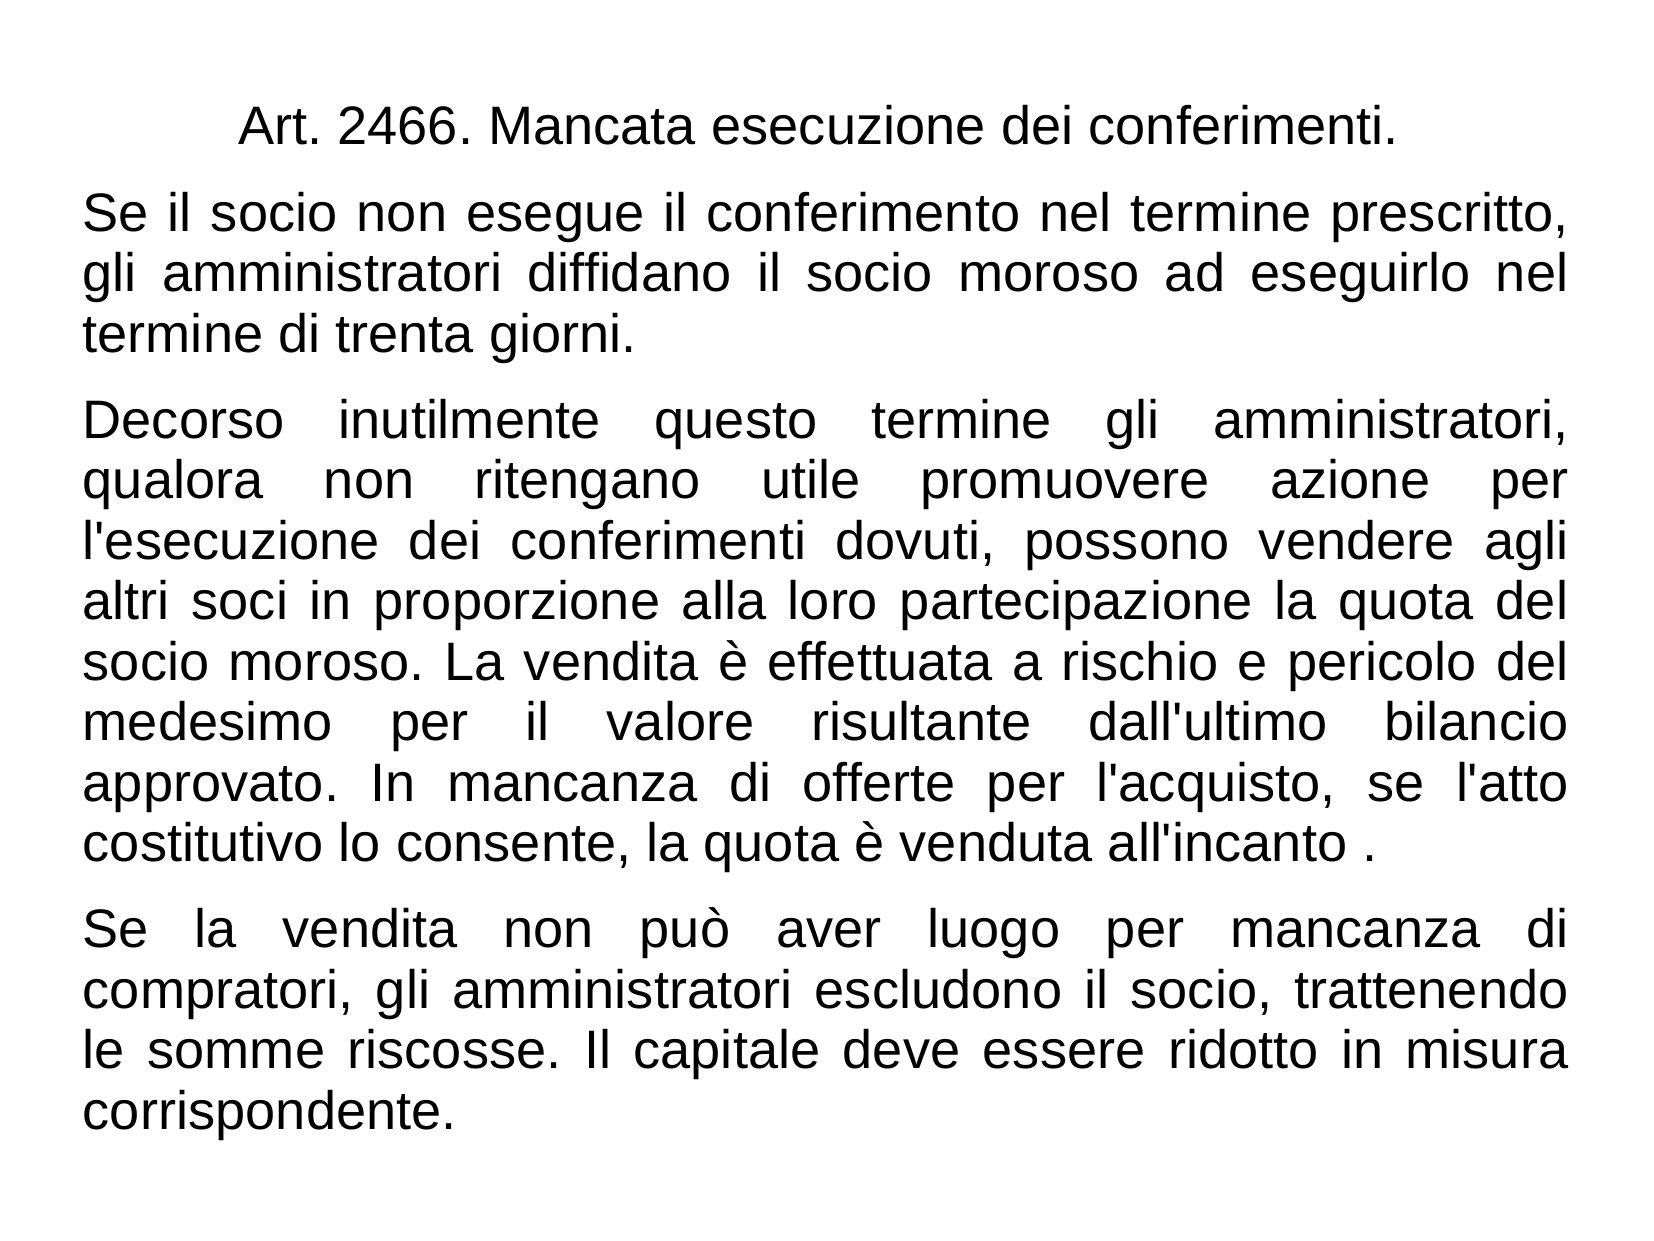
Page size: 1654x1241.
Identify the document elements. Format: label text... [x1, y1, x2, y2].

subtitle Art. 2466. Mancata esecuzione dei conferimenti. Se il socio non esegue il conferimento nel termine prescritto, gli amministratori diffidano il socio moroso ad eseguirlo nel termine di trenta giorni. Decorso inutilmente questo termine gli amministratori, qualora non ritengano utile promuovere azione per l'esecuzione dei conferimenti dovuti, possono vendere agli altri soci in proporzione alla loro partecipazione la quota del socio moroso. La vendita è effettuata a rischio e pericolo del medesimo per il valore risultante dall'ultimo bilancio approvato. In mancanza di offerte per l'acquisto, se l'atto costitutivo lo consente, la quota è venduta all'incanto . Se la vendita non può aver luogo per mancanza di compratori, gli amministratori escludono il socio, trattenendo le somme riscosse. Il capitale deve essere ridotto in misura corrispondente. [82, 55, 1571, 1182]
